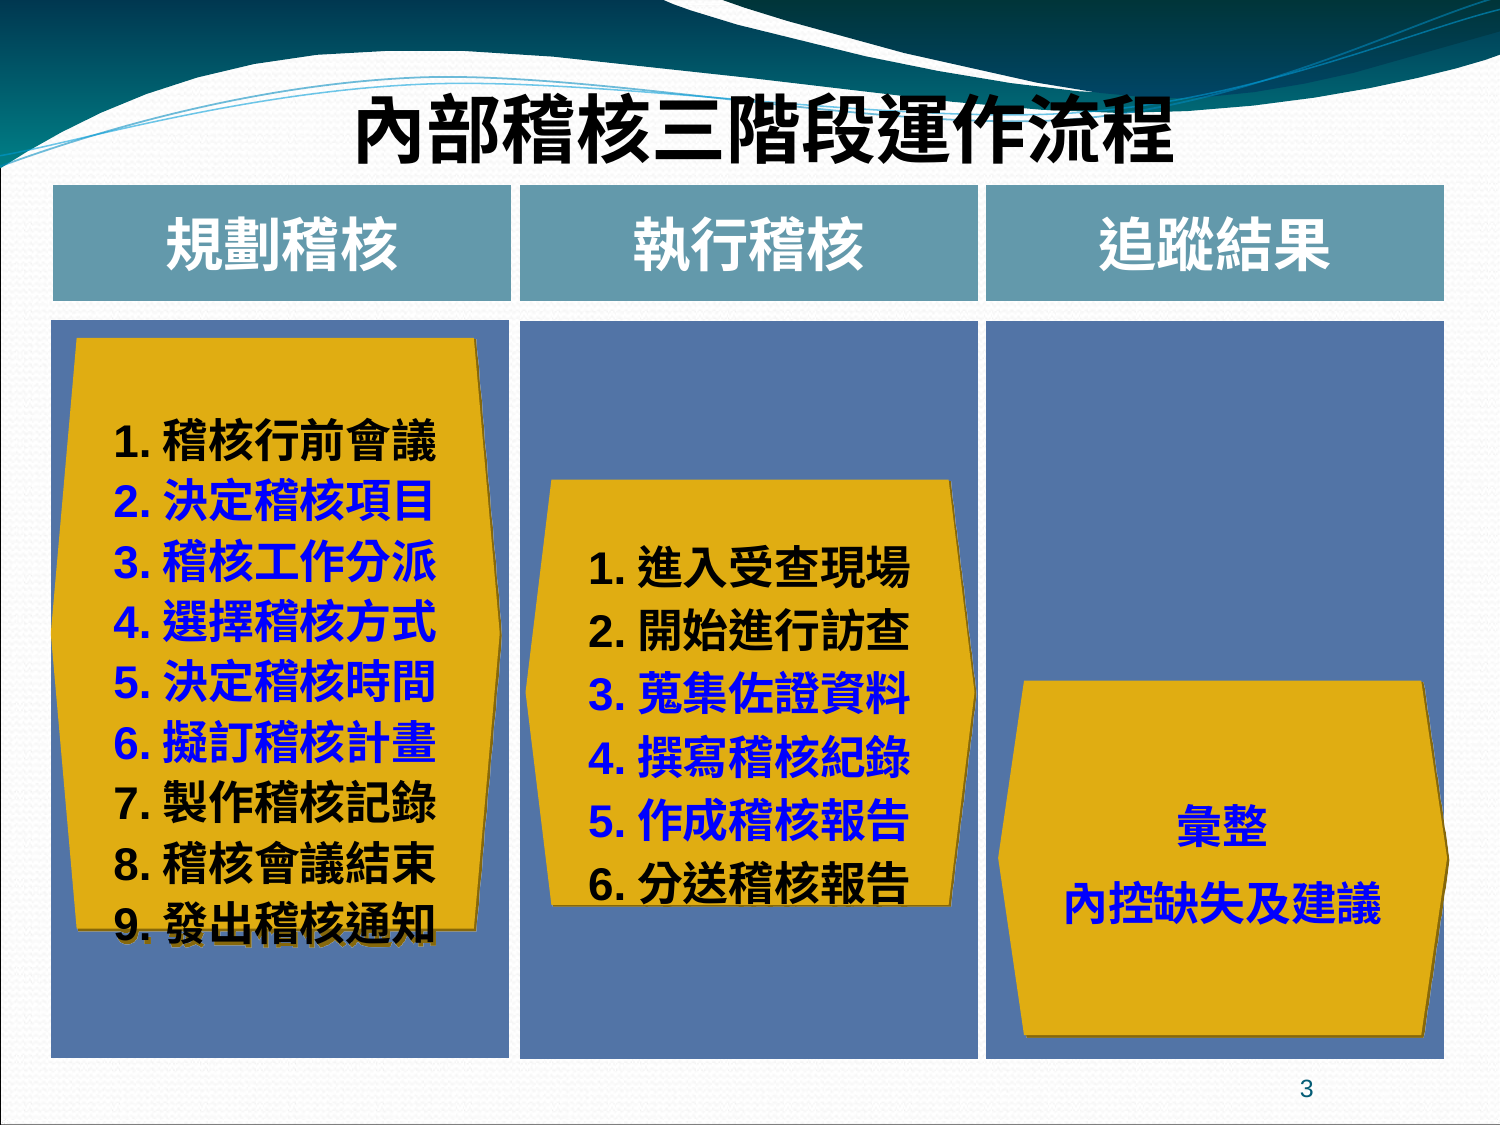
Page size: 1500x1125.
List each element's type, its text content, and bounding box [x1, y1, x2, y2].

text_box [520, 321, 978, 1059]
text_box [51, 320, 509, 1058]
text_box 追蹤結果 [986, 185, 1444, 301]
text_box 規劃稽核 [53, 185, 511, 301]
title 內部稽核三階段運作流程 [88, 54, 1439, 173]
text_box 執行稽核 [520, 185, 978, 301]
text_box [986, 321, 1444, 1103]
text_box 1.進入受查現場 2.開始進行訪查 3.蒐集佐證資料 4.撰寫稽核紀錄 5.作成稽核報告 6.分送稽核報告 [525, 479, 975, 905]
text_box [218, 929, 228, 936]
text_box 彙整 內控缺失及建議 [998, 680, 1448, 1036]
text_box 1.稽核行前會議 2.決定稽核項目 3.稽核工作分派 4.選擇稽核方式 5.決定稽核時間 6.擬訂稽核計畫 7.製作稽核記錄 8.稽核會議結束 9.發出稽核通知 [50, 337, 500, 929]
text_box [234, 929, 244, 936]
